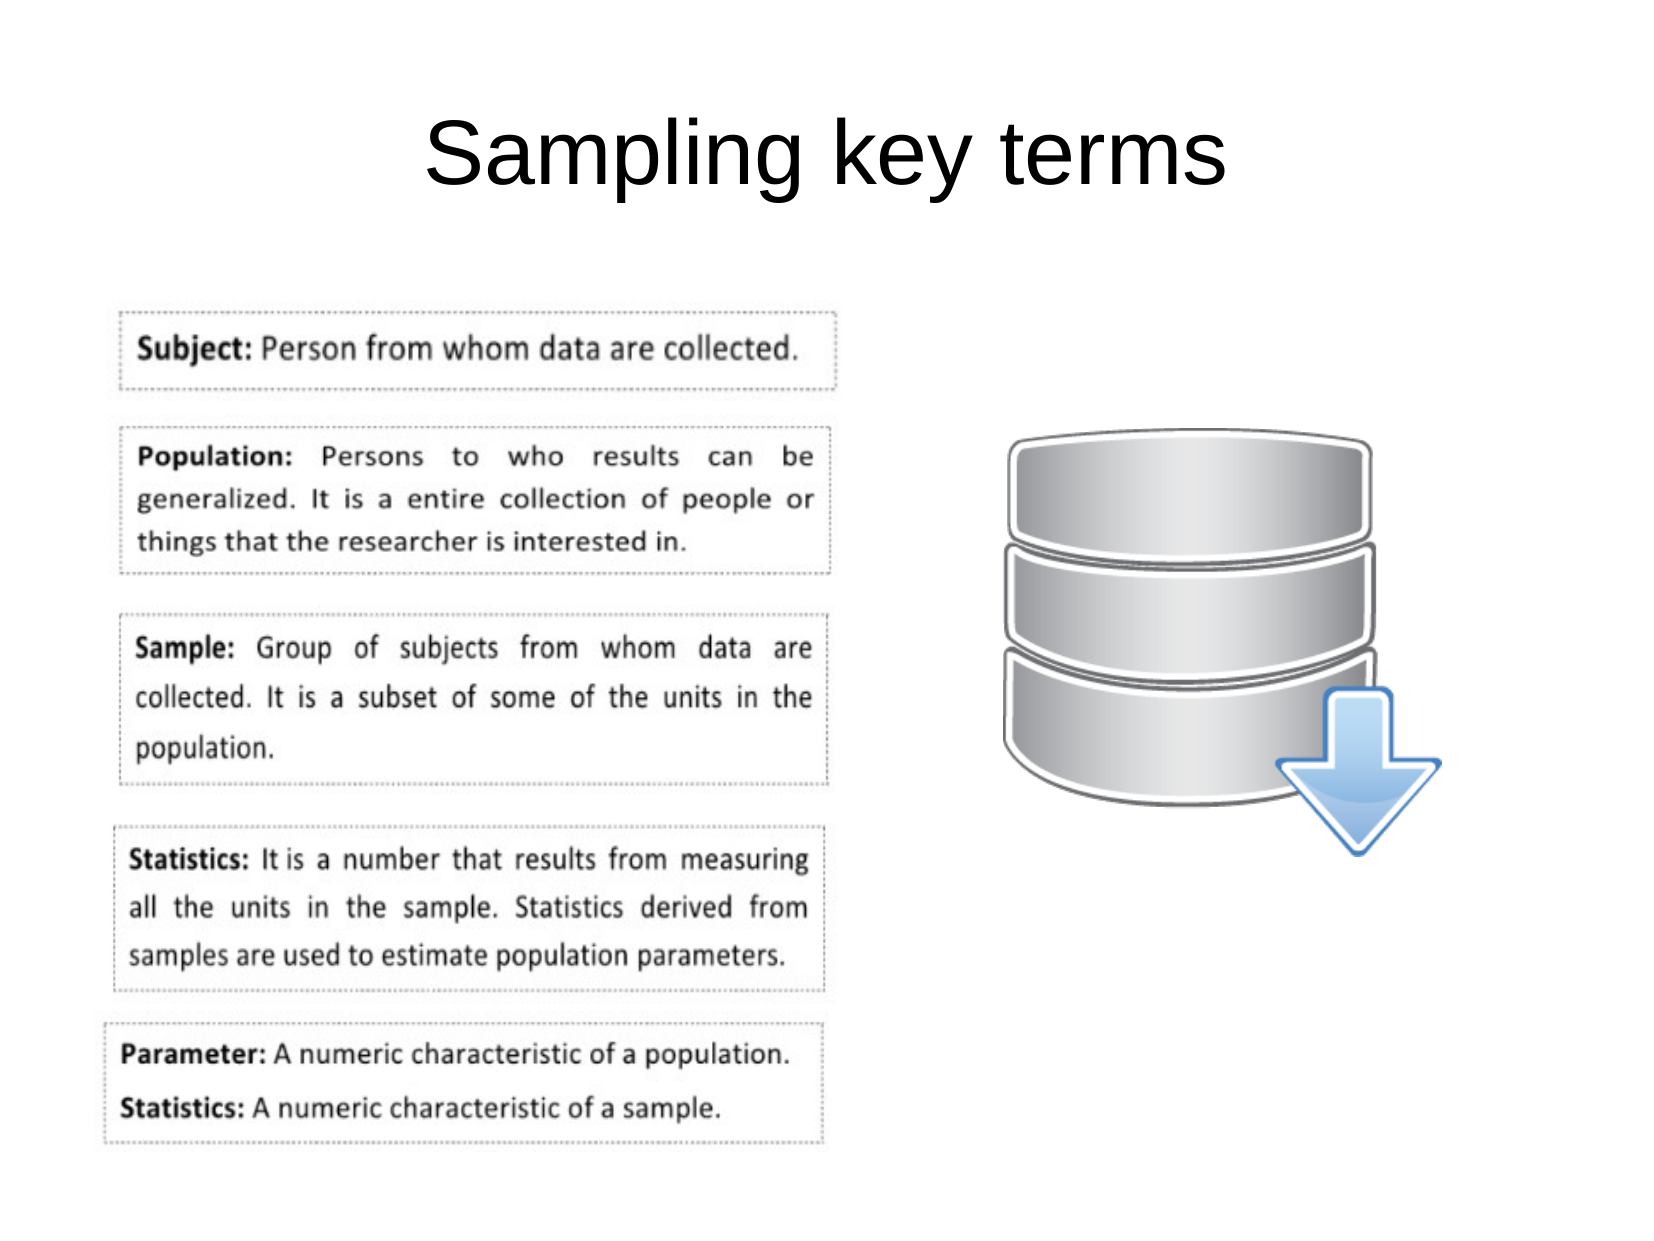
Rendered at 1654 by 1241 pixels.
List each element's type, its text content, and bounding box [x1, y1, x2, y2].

title Sampling key terms [82, 49, 1571, 257]
picture [1003, 428, 1442, 857]
picture [94, 1010, 833, 1152]
picture [94, 284, 857, 798]
picture [100, 808, 839, 1004]
